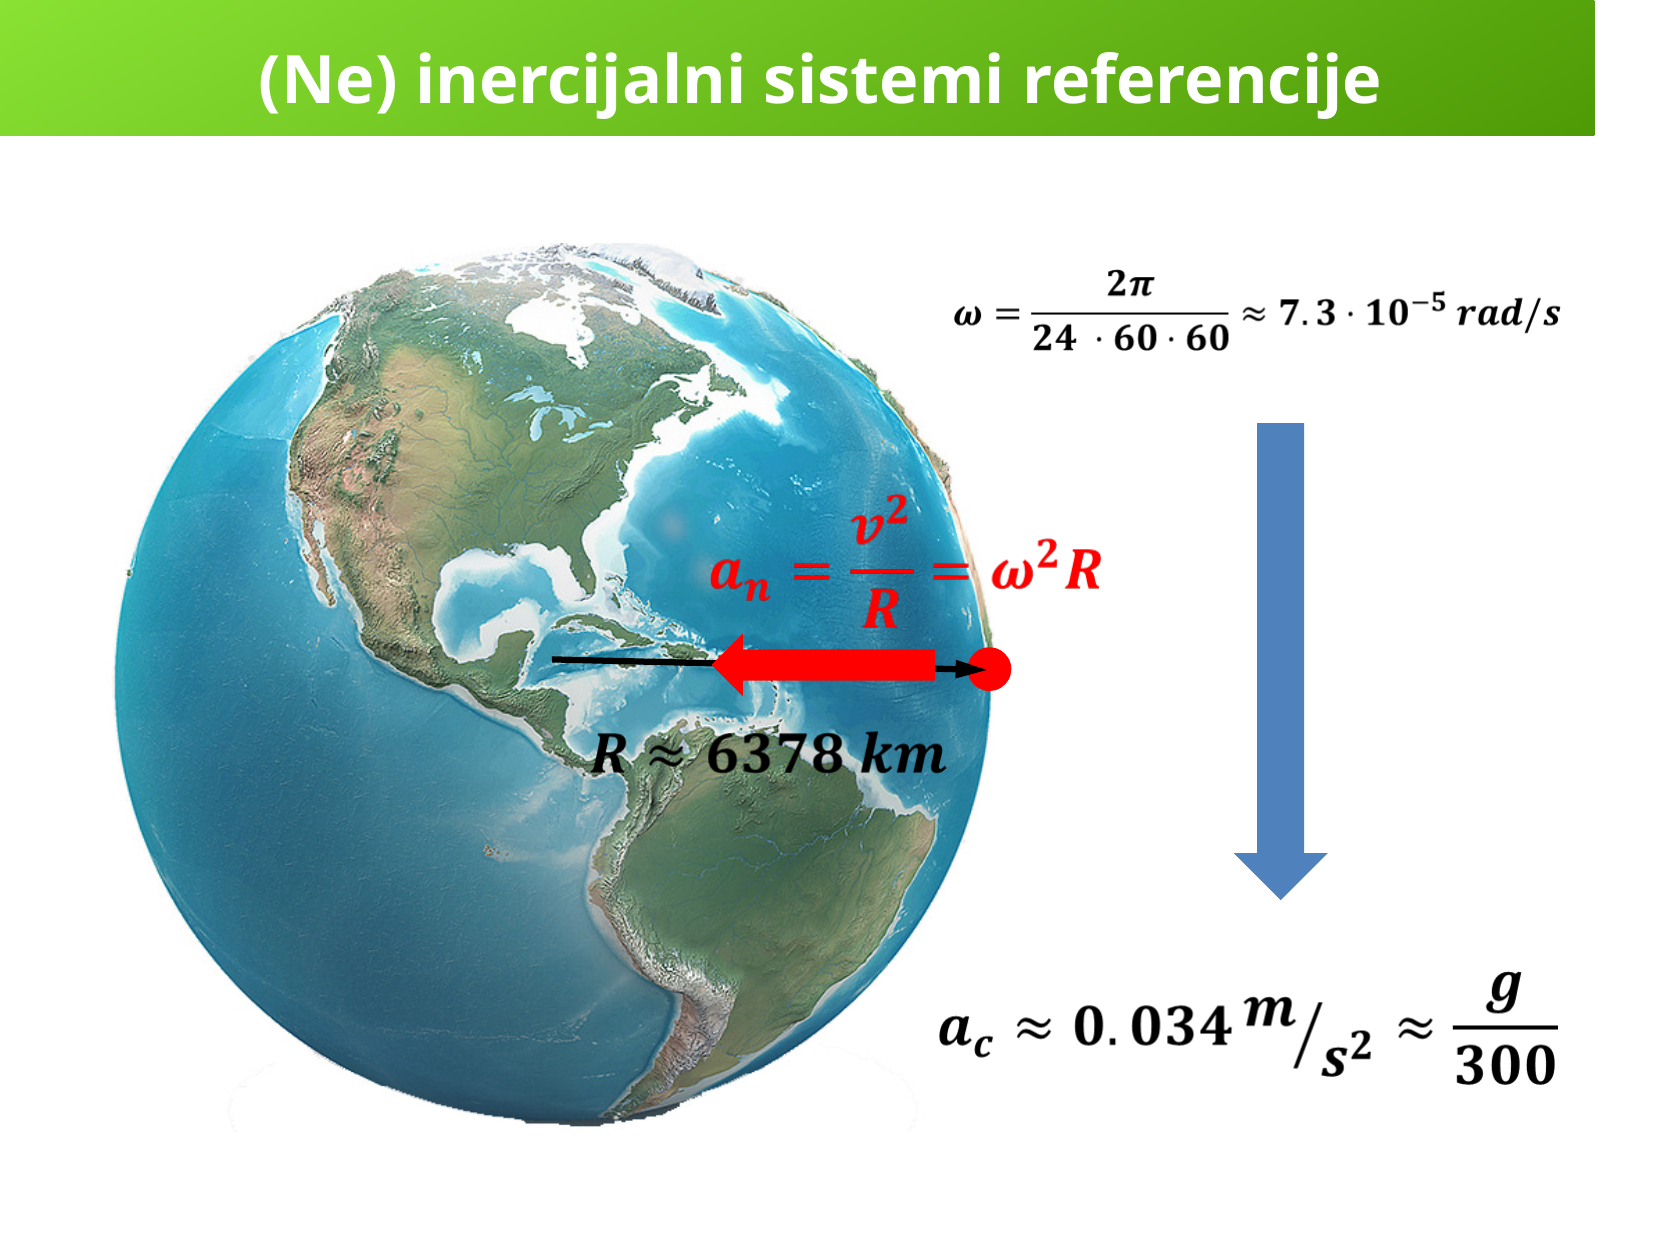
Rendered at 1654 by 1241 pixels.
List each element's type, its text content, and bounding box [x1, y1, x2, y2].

text_box [711, 636, 936, 697]
text_box [1233, 423, 1328, 901]
picture [104, 243, 1583, 1132]
text_box [968, 647, 1012, 692]
text_box (Ne) inercijalni sistemi referencije [134, 29, 1508, 125]
